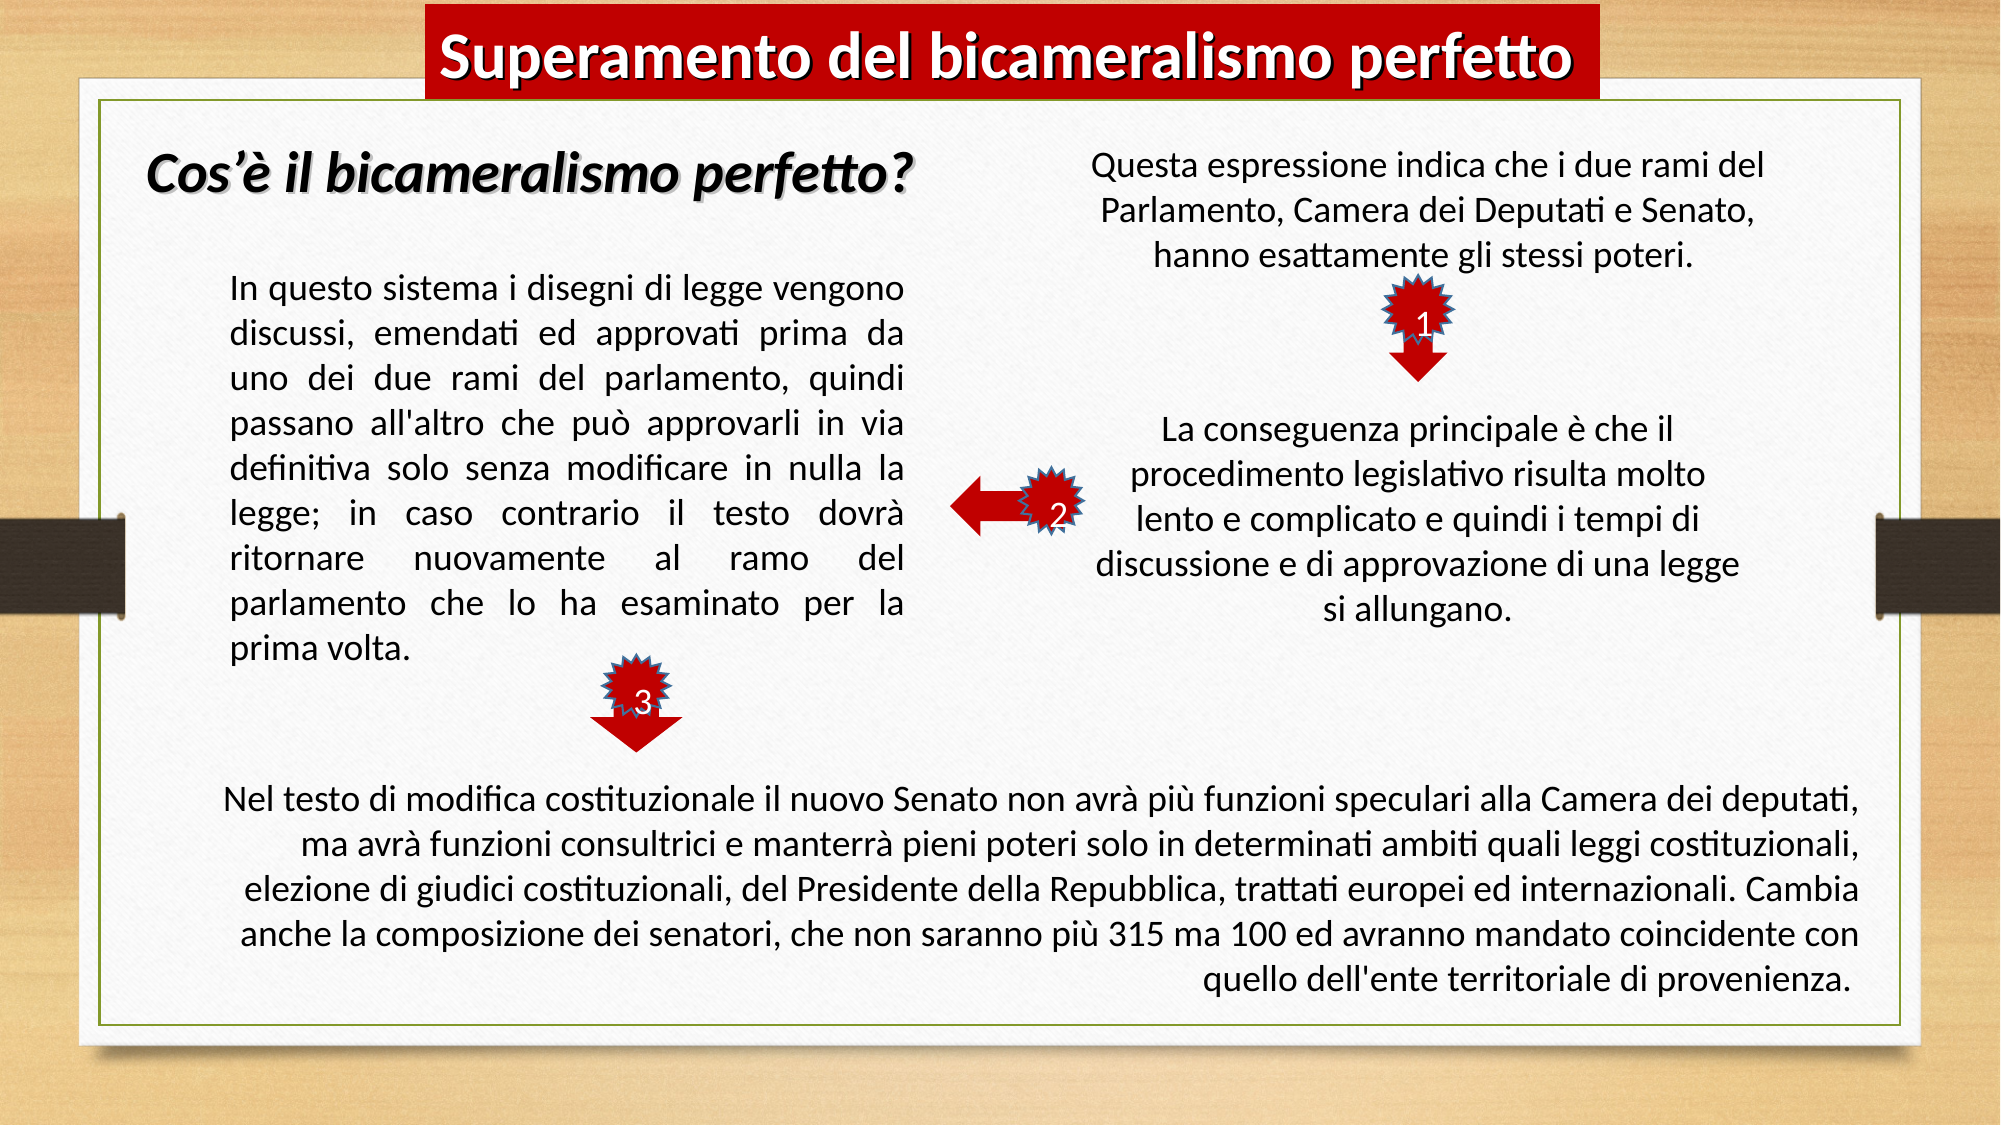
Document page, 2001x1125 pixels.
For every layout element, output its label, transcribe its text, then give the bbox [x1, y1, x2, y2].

text_box [593, 706, 680, 752]
text_box [951, 478, 1030, 535]
text_box In questo sistema i disegni di legge vengono discussi, emendati ed approvati prima da uno dei due rami del parlamento, quindi passano all'altro che può approvarli in via definitiva solo senza modificare in nulla la legge; in caso contrario il testo dovrà ritornare nuovamente al ramo del parlamento che lo ha esaminato per la prima volta. [215, 255, 927, 676]
text_box 1 [1382, 275, 1454, 344]
text_box La conseguenza principale è che il procedimento legislativo risulta molto lento e complicato e quindi i tempi di discussione e di approvazione di una legge si allungano. [1075, 396, 1761, 636]
text_box Nel testo di modifica costituzionale il nuovo Senato non avrà più funzioni speculari alla Camera dei deputati, ma avrà funzioni consultrici e manterrà pieni poteri solo in determinati ambiti quali leggi costituzionali, elezione di giudici costituzionali, del Presidente della Repubblica, trattati europei ed internazionali. Cambia anche la composizione dei senatori, che non saranno più 315 ma 100 ed avranno mandato coincidente con quello dell'ente territoriale di provenienza. [208, 767, 1895, 1007]
text_box 3 [602, 654, 671, 717]
text_box Questa espressione indica che i due rami del Parlamento, Camera dei Deputati e Senato, hanno esattamente gli stessi poteri. [1075, 132, 1782, 282]
text_box Superamento del bicameralismo perfetto [425, 4, 1600, 99]
text_box Cos’è il bicameralismo perfetto? [132, 126, 981, 212]
text_box 2 [1019, 467, 1084, 535]
text_box [1391, 336, 1446, 381]
